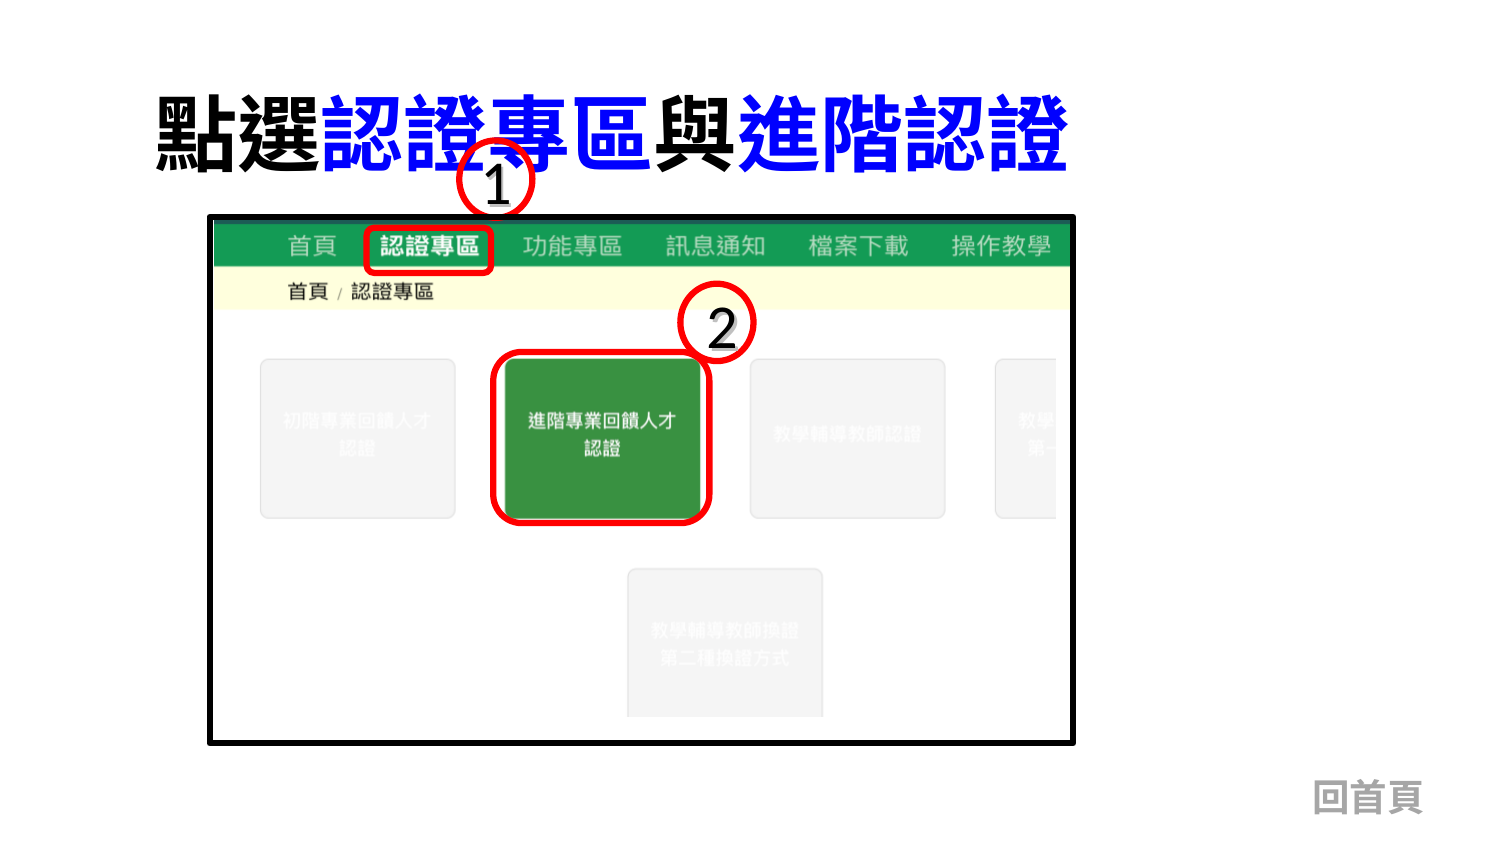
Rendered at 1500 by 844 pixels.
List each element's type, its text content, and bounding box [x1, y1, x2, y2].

picture [213, 353, 1056, 717]
text_box 2 [691, 278, 754, 370]
picture [497, 356, 706, 519]
title 點選認證專區與進階認證 [83, 75, 1142, 168]
picture [684, 302, 691, 324]
text_box 1 [465, 134, 527, 214]
picture [213, 220, 1070, 324]
text_box 1 [465, 220, 527, 226]
picture [370, 231, 487, 269]
